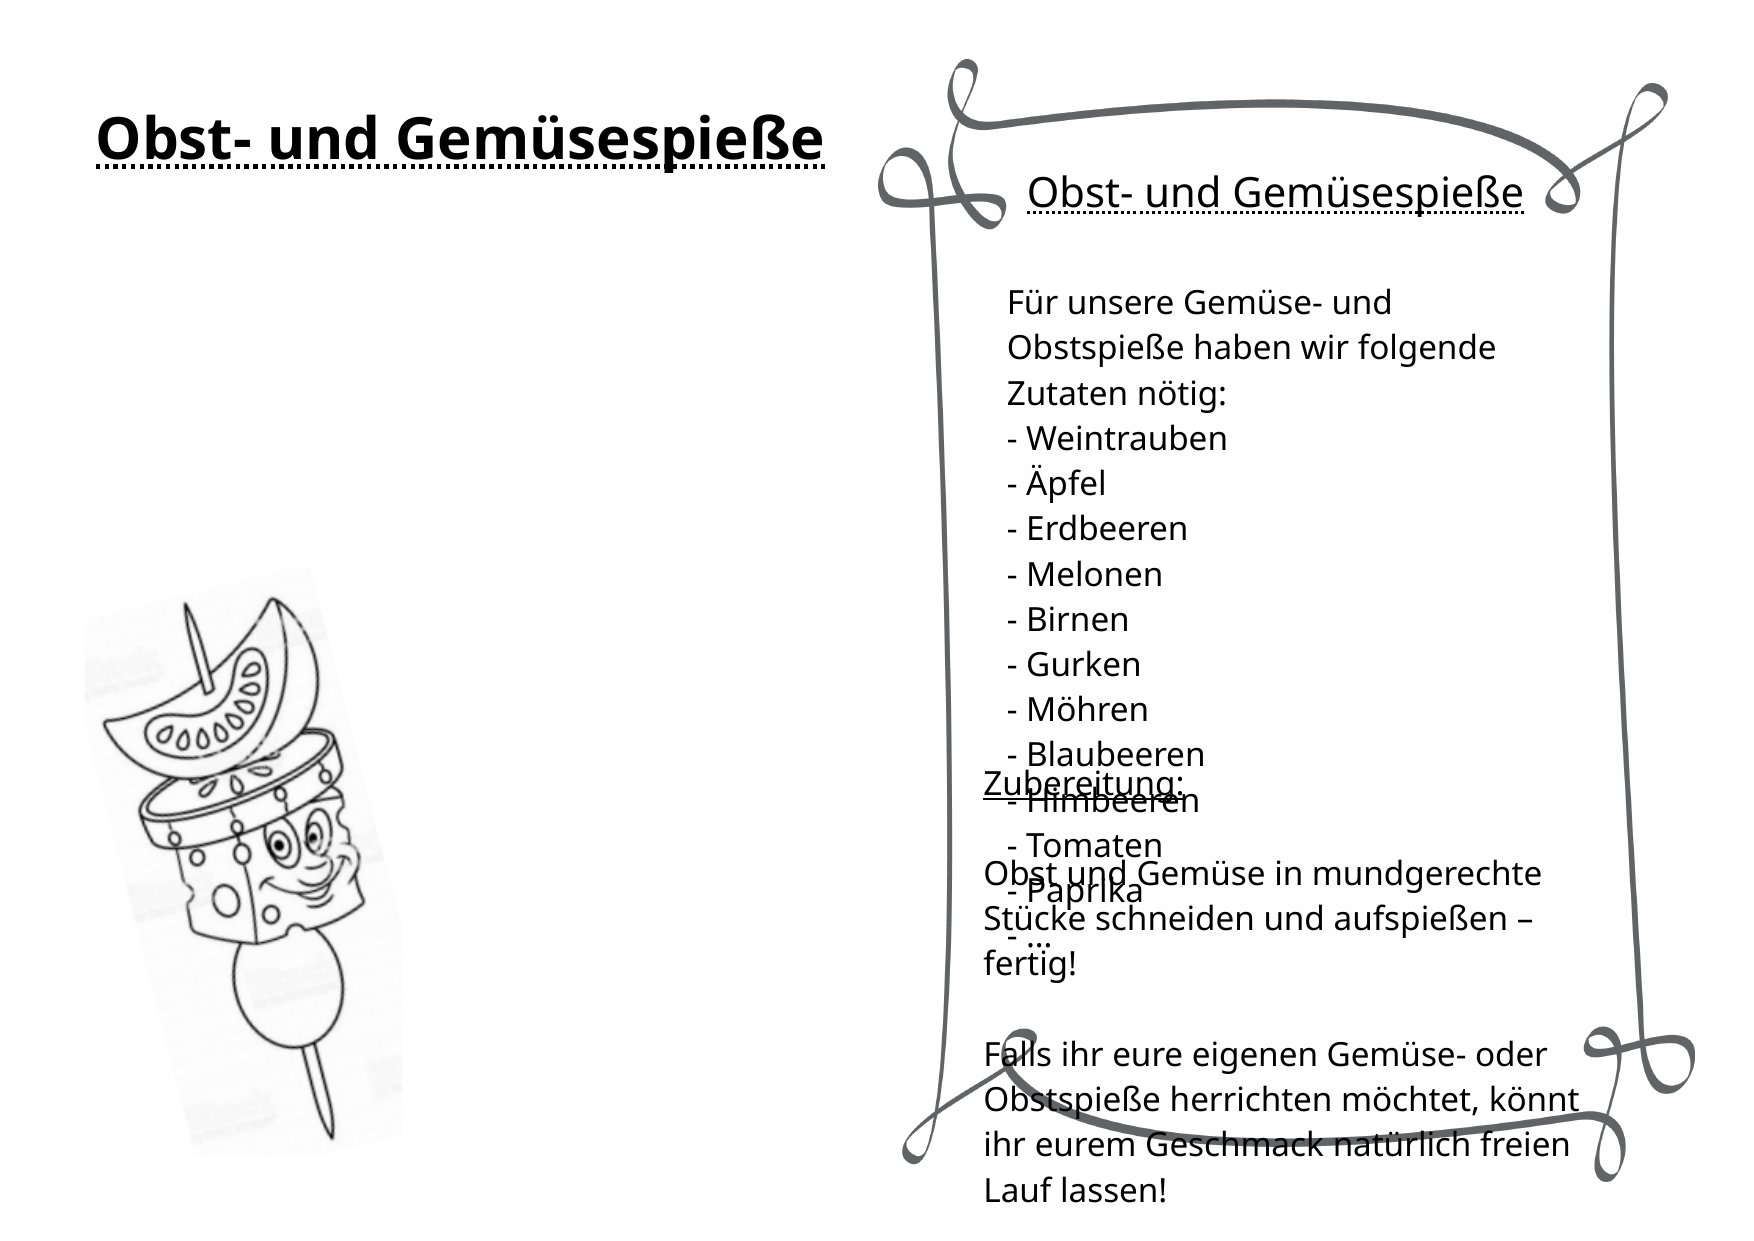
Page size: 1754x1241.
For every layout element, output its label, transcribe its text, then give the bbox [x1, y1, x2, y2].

picture [85, 566, 402, 1155]
text_box Zubereitung: Obst und Gemüse in mundgerechte Stücke schneiden und aufspießen – fertig! Falls ihr eure eigenen Gemüse- oder Obstspieße herrichten möchtet, könnt ihr eurem Geschmack natürlich freien Lauf lassen! [968, 752, 1630, 1241]
text_box Für unsere Gemüse- und Obstspieße haben wir folgende Zutaten nötig: - Weintrauben - Äpfel - Erdbeeren - Melonen - Birnen - Gurken - Möhren - Blaubeeren - Himbeeren - Tomaten - Paprika - … [992, 272, 1571, 752]
picture [878, 59, 1695, 1182]
text_box Obst- und Gemüsespieße [59, 78, 863, 196]
text_box Obst- und Gemüsespieße [980, 111, 1571, 272]
